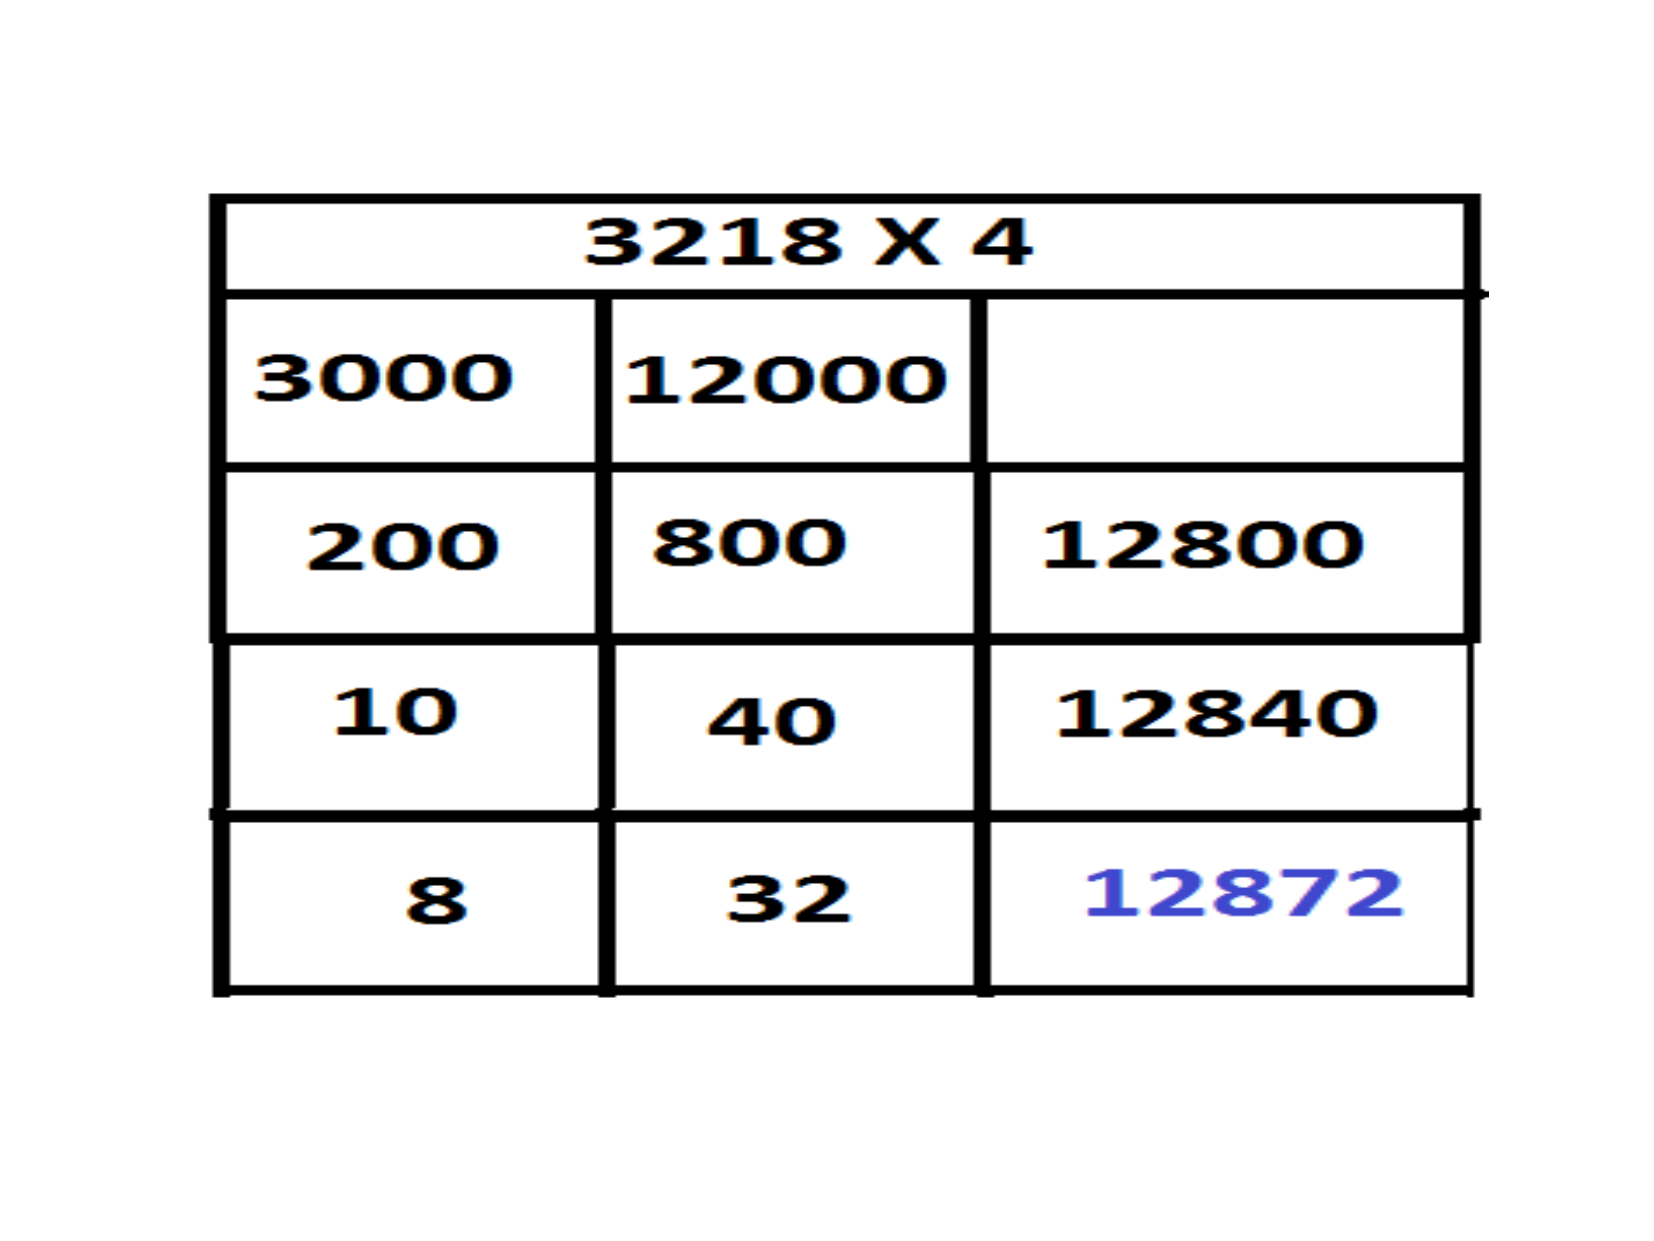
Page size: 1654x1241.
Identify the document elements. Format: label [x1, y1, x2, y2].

picture [200, 188, 1489, 1004]
